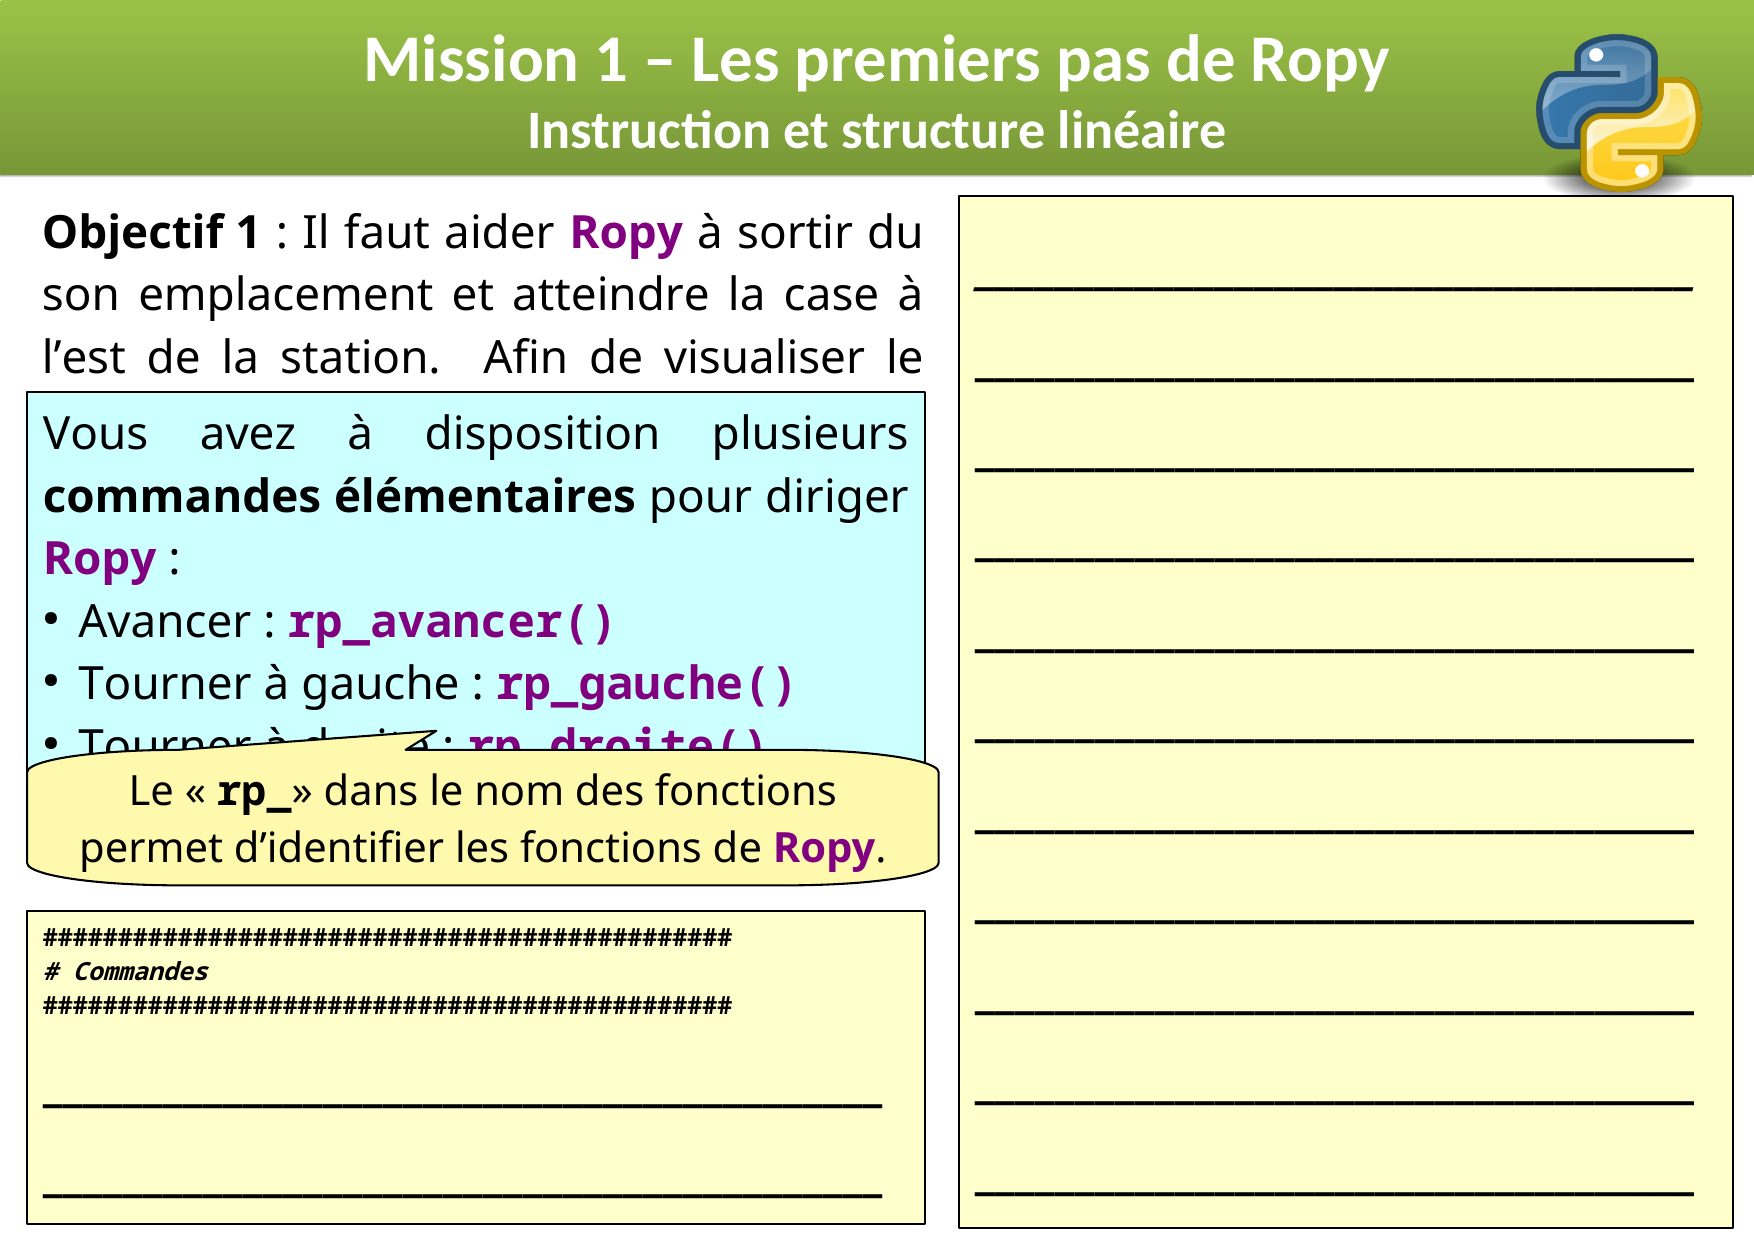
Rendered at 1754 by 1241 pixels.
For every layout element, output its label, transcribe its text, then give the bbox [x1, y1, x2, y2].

text_box Vous avez à disposition plusieurs commandes élémentaires pour diriger Ropy : Avancer : rp_avancer() Tourner à gauche : rp_gauche() Tourner à droite : rp_droite() Marquer la case : rp_marquer() [27, 392, 925, 735]
text_box Mission 1 – Les premiers pas de Ropy Instruction et structure linéaire [0, 0, 1754, 175]
text_box Le « rp_» dans le nom des fonctions permet d’identifier les fonctions de Ropy. [27, 730, 939, 886]
text_box Objectif 1 : Il faut aider Ropy à sortir du son emplacement et atteindre la case à l’est de la station. Afin de visualiser le trajet, il faudra marquer les cases. [27, 191, 939, 393]
text_box ############################################## # Commandes ############################################## __________________________________________ __________________________________________ __________________________________________ [27, 911, 926, 1224]
text_box ____________________________________ ____________________________________ ____________________________________ ____________________________________ ____________________________________ ____________________________________ ____________________________________ ____________________________________ ____________________________________ ____________________________________ ____________________________________ ____________________________________ ____________________________________ ____________________________________ ____________________________________ [959, 196, 1733, 1229]
picture [1525, 30, 1713, 196]
